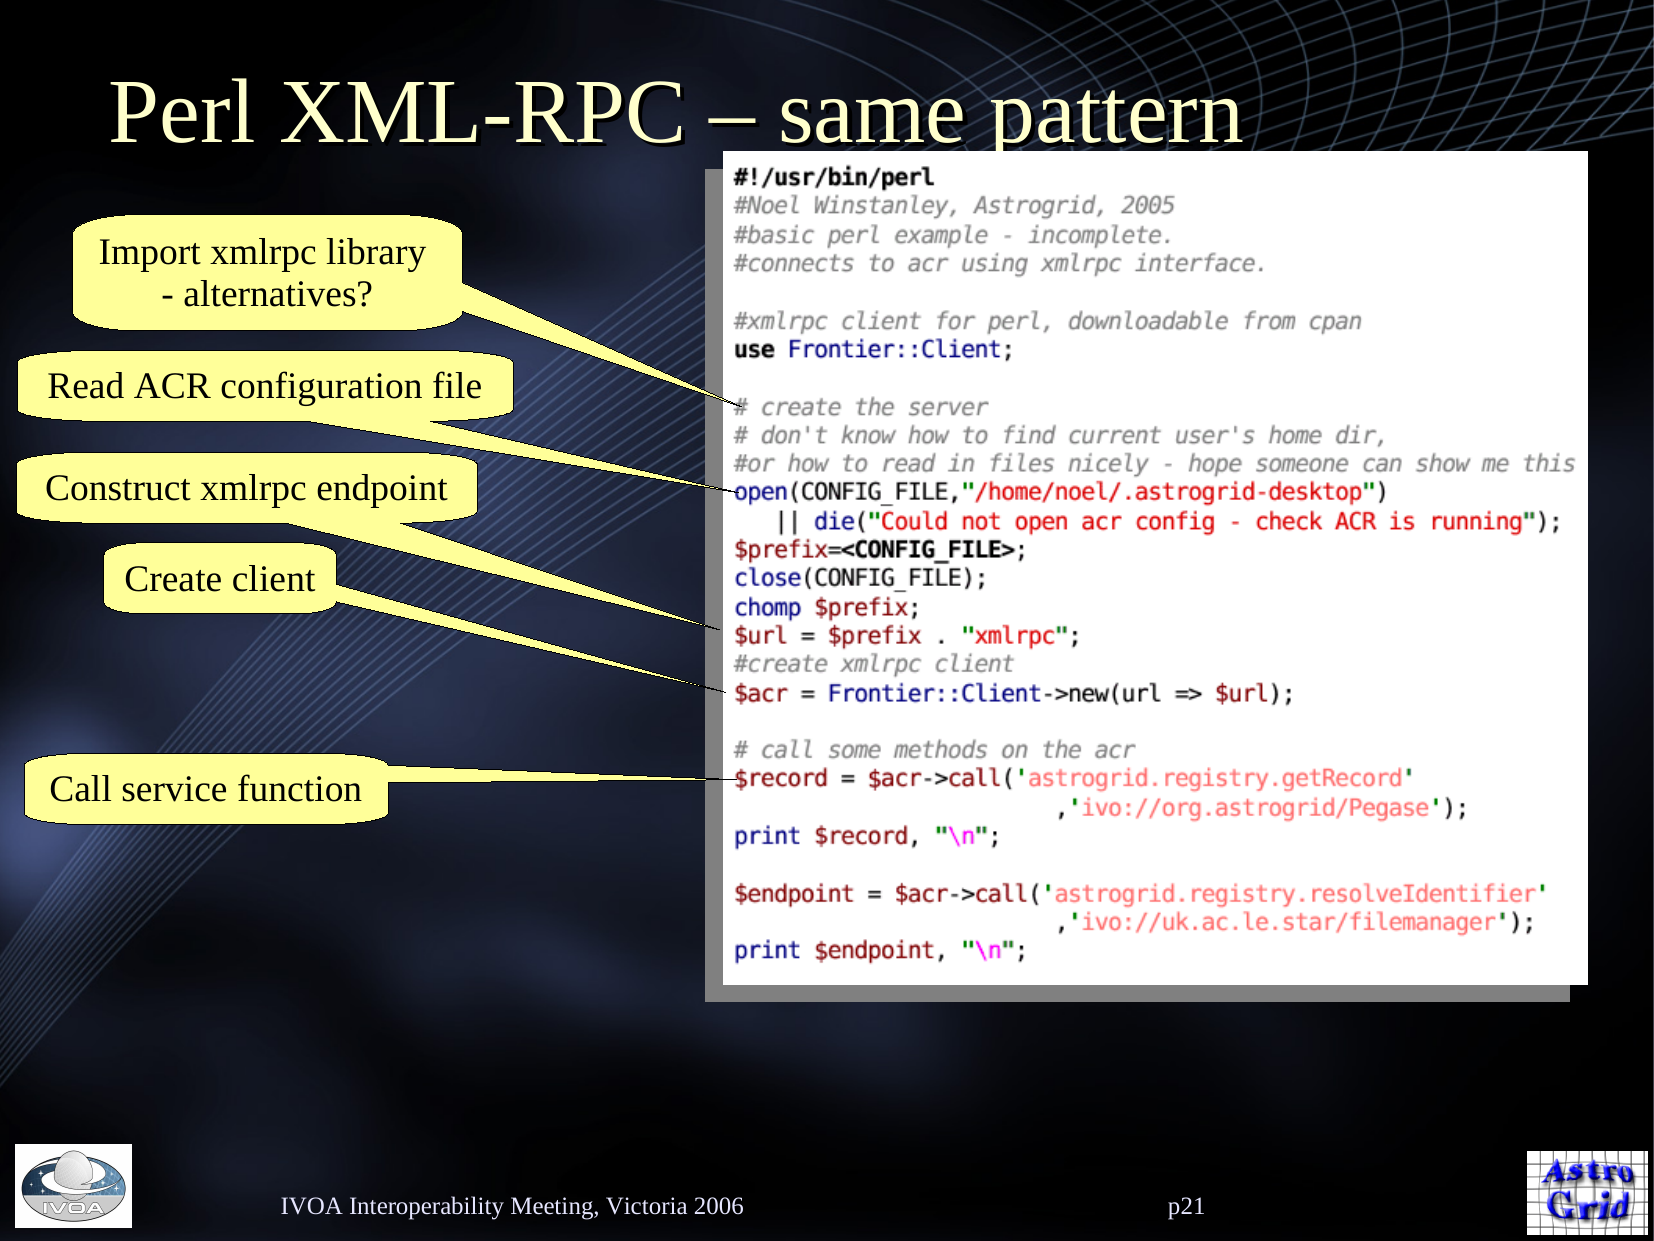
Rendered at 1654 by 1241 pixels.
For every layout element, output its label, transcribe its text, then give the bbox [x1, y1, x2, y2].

text_box Construct xmlrpc endpoint [16, 452, 720, 630]
picture [0, 0, 1654, 1241]
title Perl XML-RPC – same pattern [108, 26, 1534, 196]
text_box Call service function [24, 753, 737, 825]
text_box Read ACR configuration file [17, 350, 739, 493]
text_box Import xmlrpc library - alternatives? [72, 214, 742, 407]
text_box Create client [103, 542, 726, 693]
